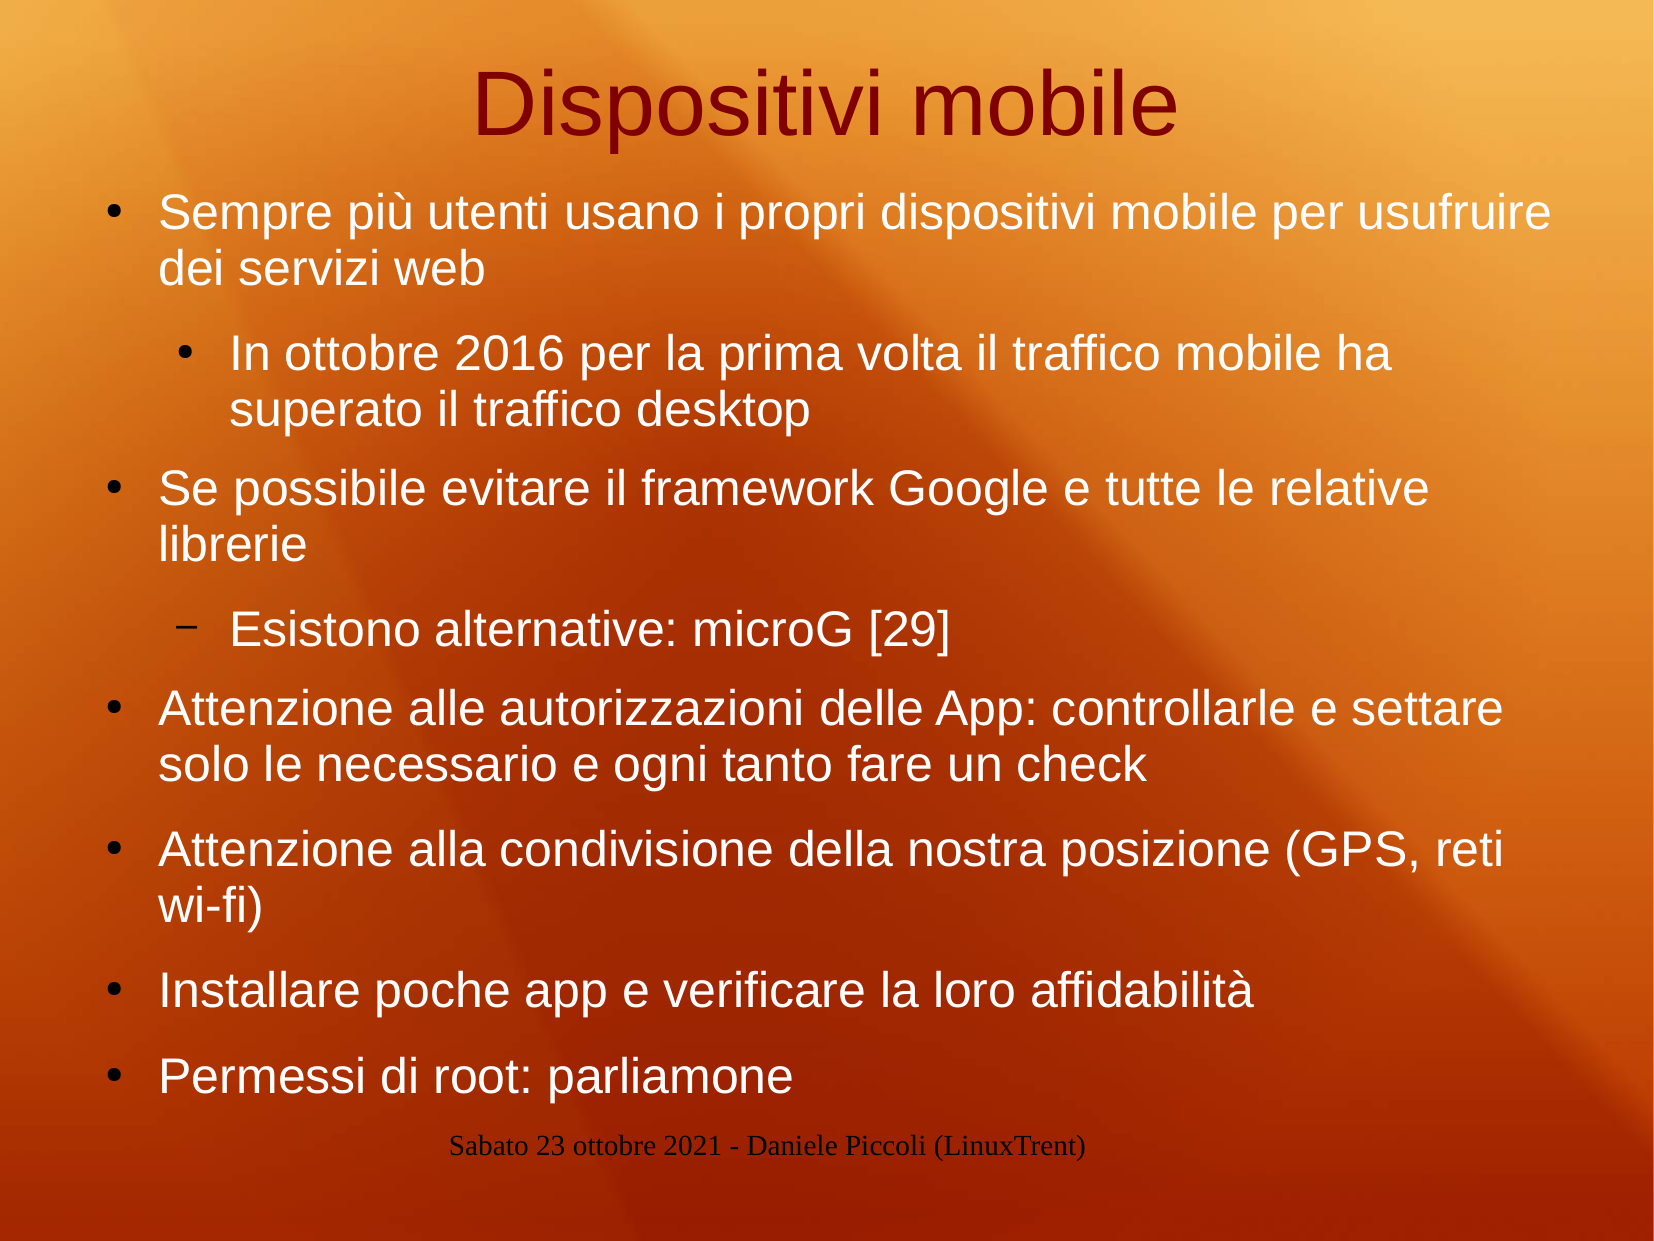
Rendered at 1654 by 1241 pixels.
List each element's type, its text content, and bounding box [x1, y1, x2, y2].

picture [0, 0, 1654, 1241]
title Dispositivi mobile [82, 34, 1571, 174]
list Sempre più utenti usano i propri dispositivi mobile per usufruire dei servizi web In ottobre 2016 per la prima volta il traffico mobile ha superato il traffico desktop Se possibile evitare il framework Google e tutte le relative librerie Esistono alternative: microG [29] Attenzione alle autorizzazioni delle App: controllarle e settare solo le necessario e ogni tanto fare un check Attenzione alla condivisione della nostra posizione (GPS, reti wi-fi) Installare poche app e verificare la loro affidabilità Permessi di root: parliamone [87, 184, 1576, 1104]
